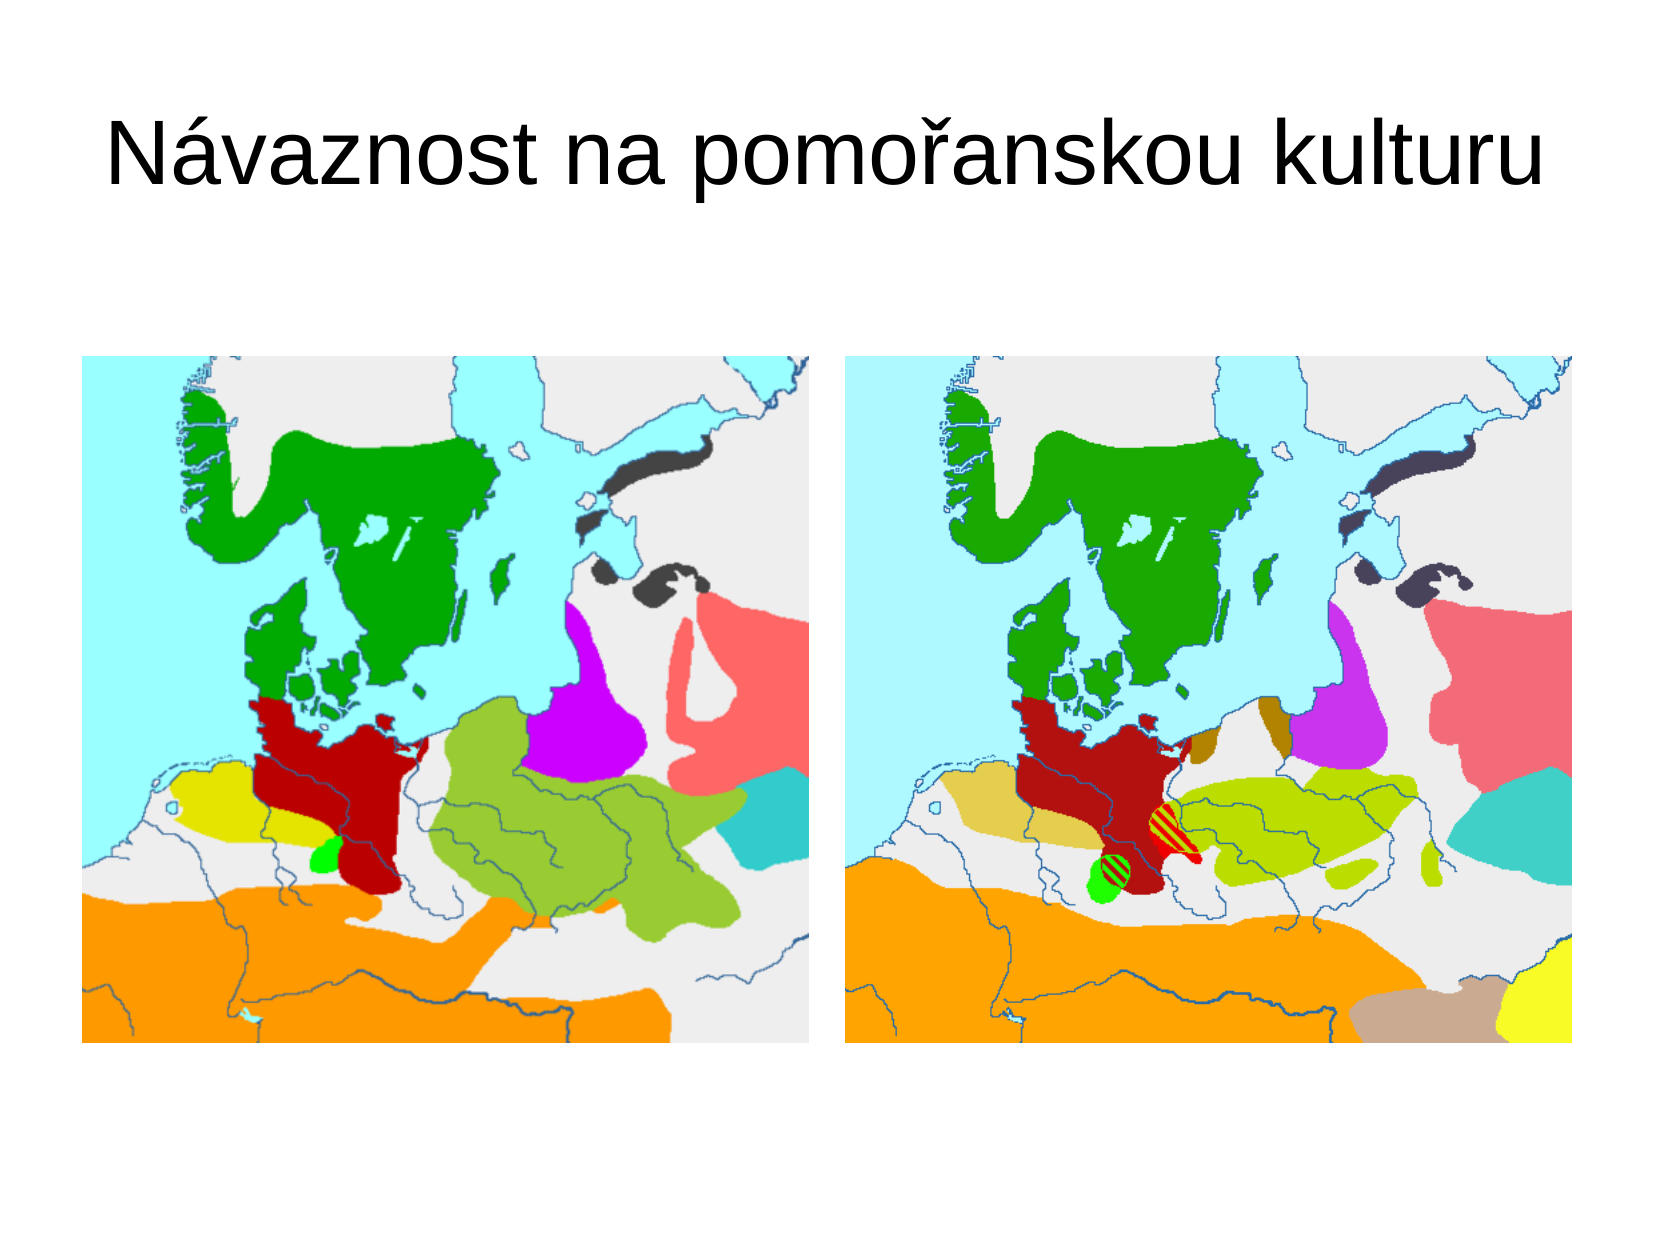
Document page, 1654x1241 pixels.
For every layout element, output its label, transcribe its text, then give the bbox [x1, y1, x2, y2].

picture [82, 356, 809, 1043]
picture [845, 356, 1572, 1043]
title Návaznost na pomořanskou kulturu [82, 49, 1571, 257]
